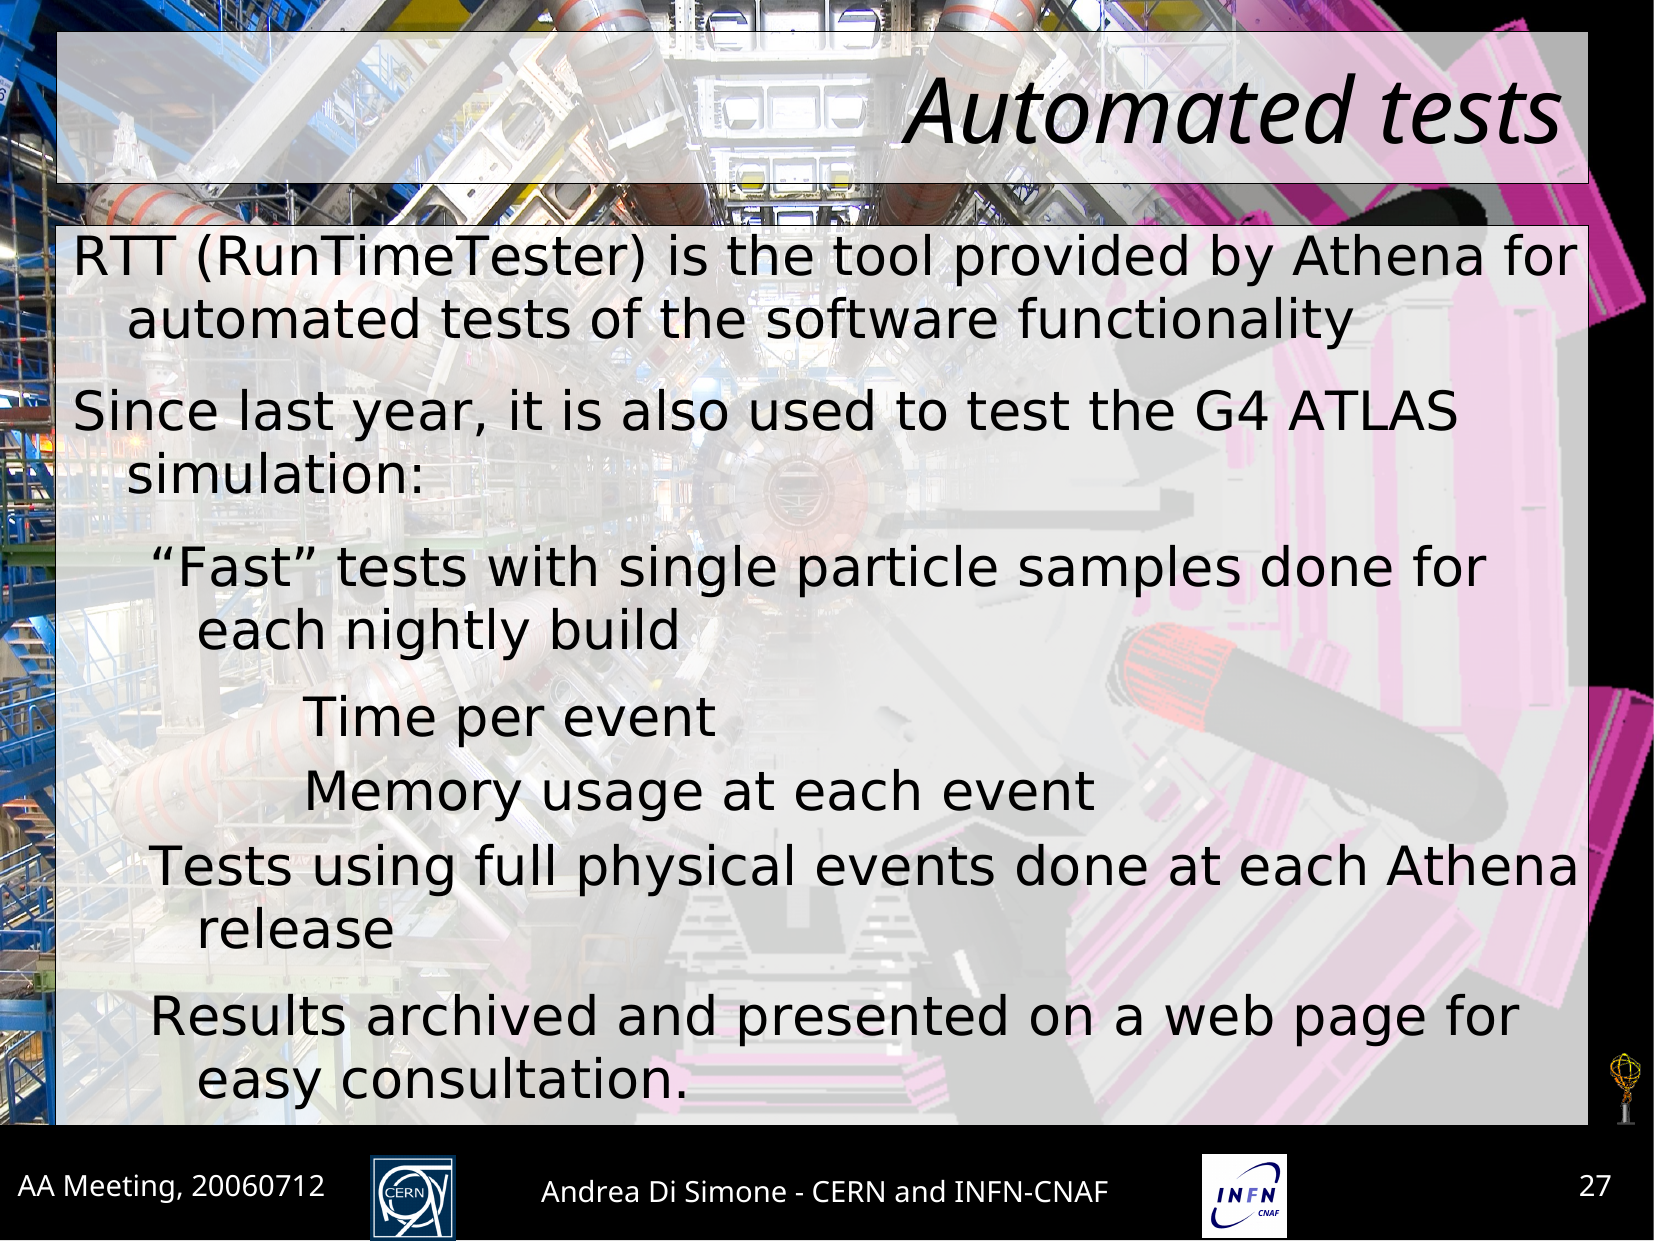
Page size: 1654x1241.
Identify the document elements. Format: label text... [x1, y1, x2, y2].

picture [370, 1155, 456, 1241]
picture [0, 0, 1654, 1125]
list RTT (RunTimeTester) is the tool provided by Athena for automated tests of the software functionality Since last year, it is also used to test the G4 ATLAS simulation: “Fast” tests with single particle samples done for each nightly build Time per event Memory usage at each event Tests using full physical events done at each Athena release Results archived and presented on a web page for easy consultation. [55, 225, 1589, 1126]
picture [1202, 1154, 1287, 1238]
title Automated tests [56, 31, 1589, 184]
